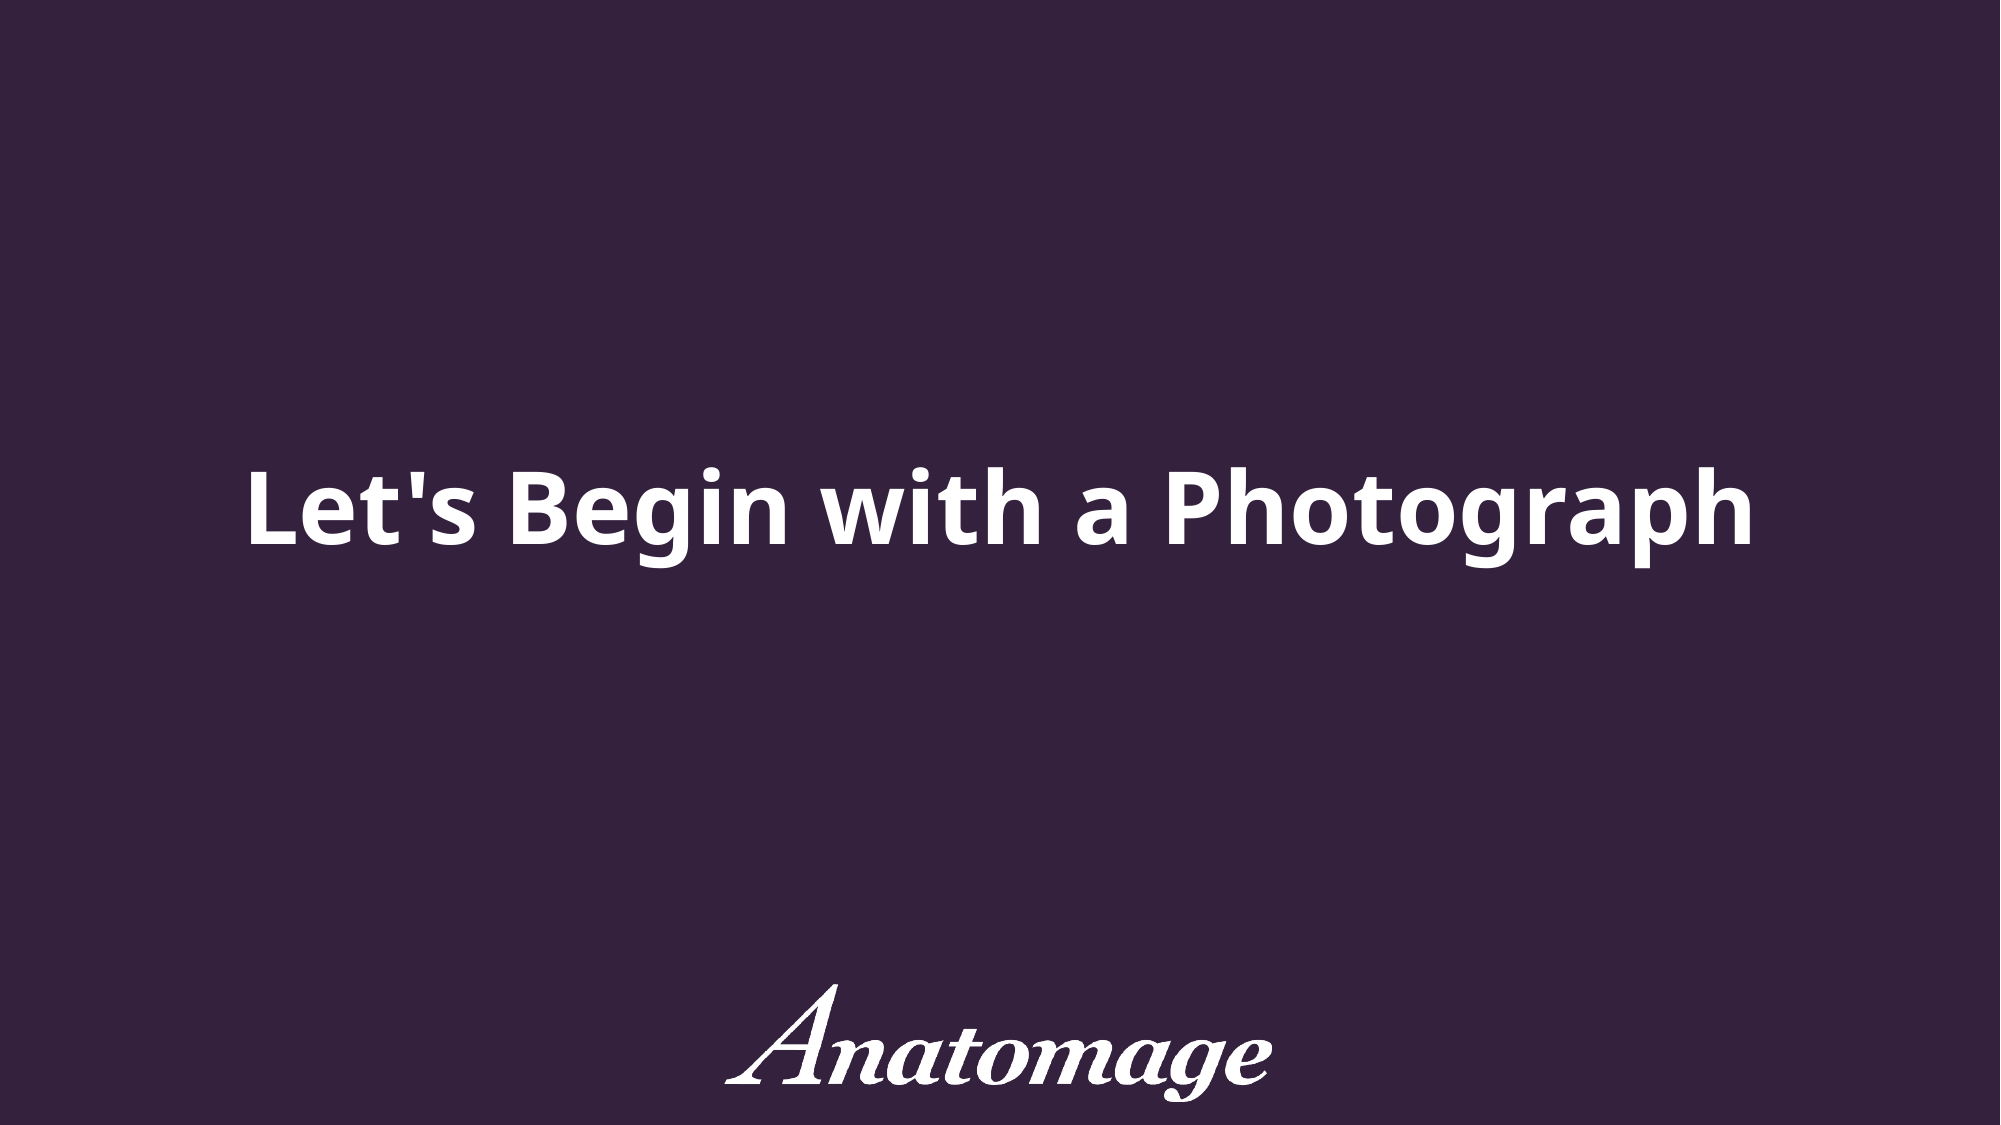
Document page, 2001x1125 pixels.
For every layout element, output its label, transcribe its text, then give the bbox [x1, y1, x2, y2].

text_box Let's Begin with a Photograph [0, 450, 2000, 575]
picture [724, 984, 1272, 1102]
text_box [0, 974, 2000, 1125]
